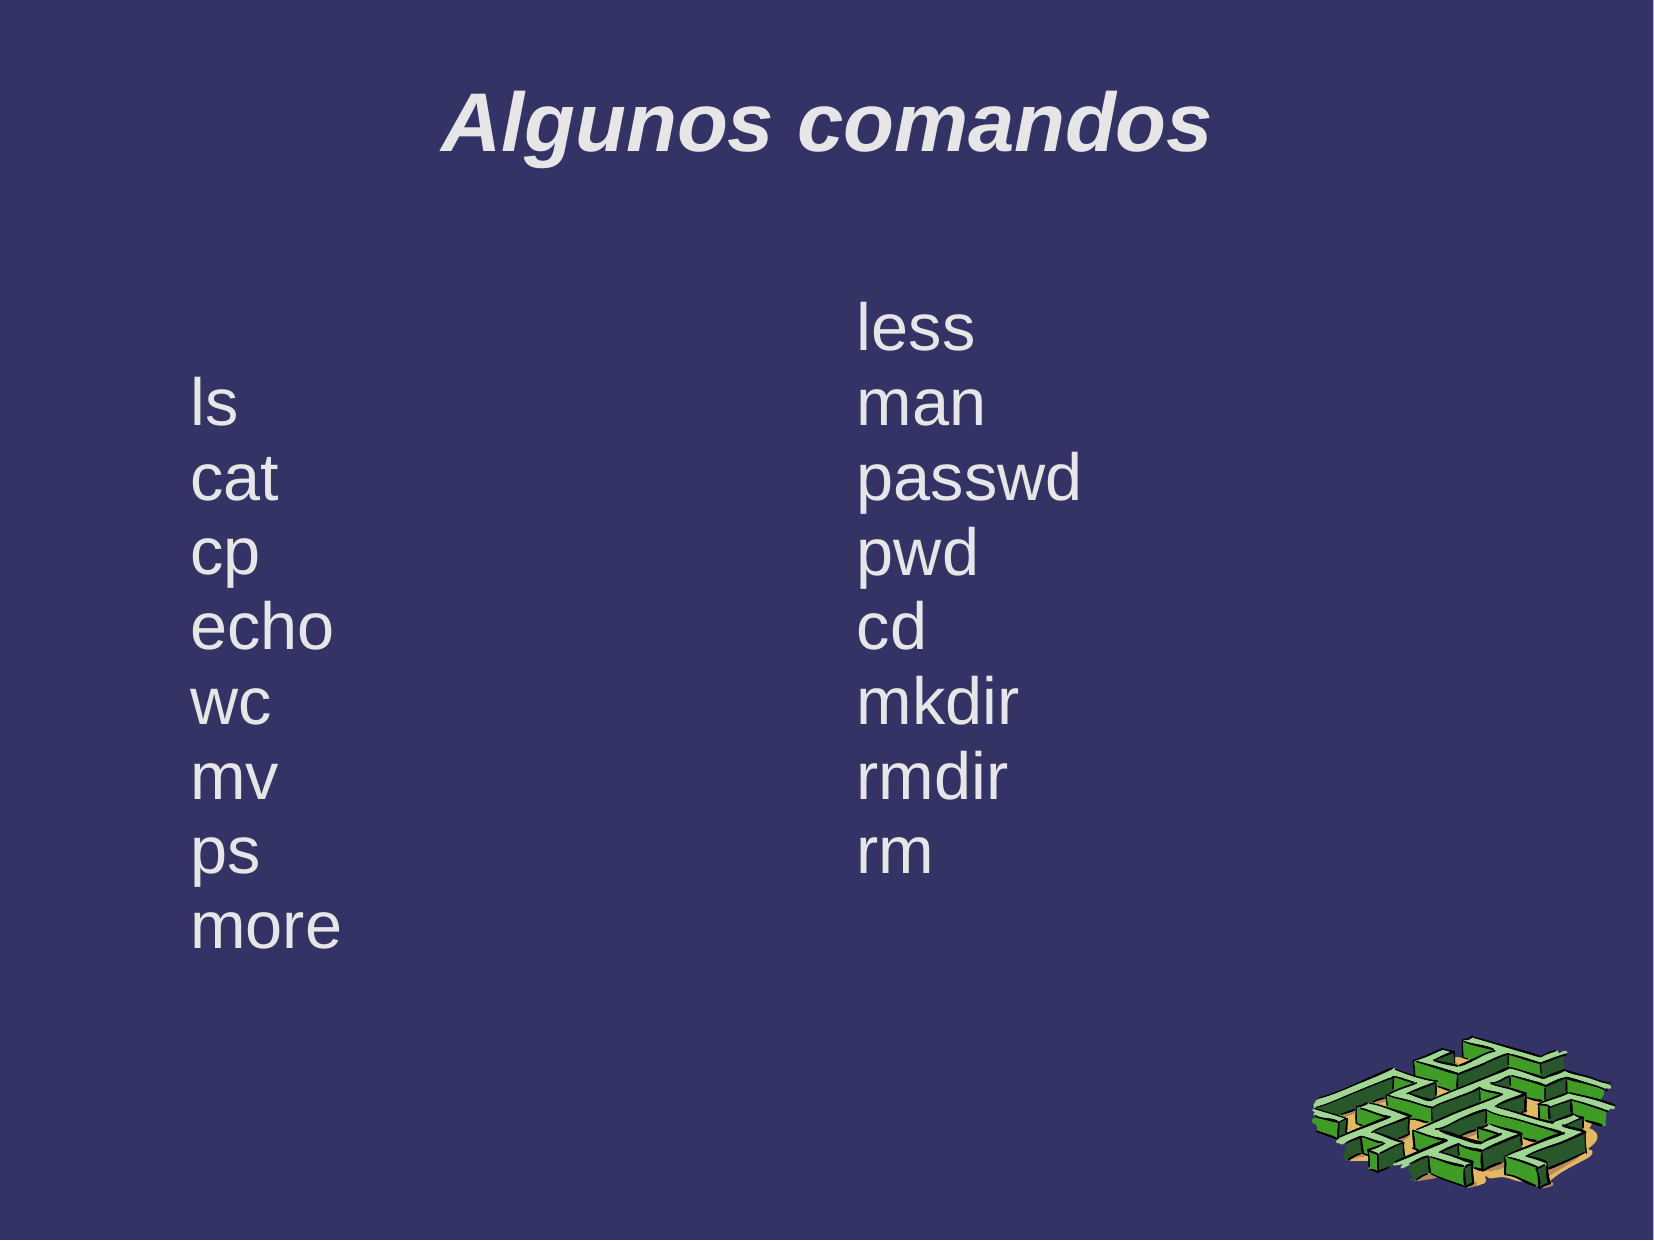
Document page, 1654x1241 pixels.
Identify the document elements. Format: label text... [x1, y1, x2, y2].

list less man passwd pwd cd mkdir rmdir rm [845, 290, 1572, 1094]
title Algunos comandos [121, 19, 1534, 227]
list ls cat cp echo wc mv ps more [178, 364, 858, 1147]
